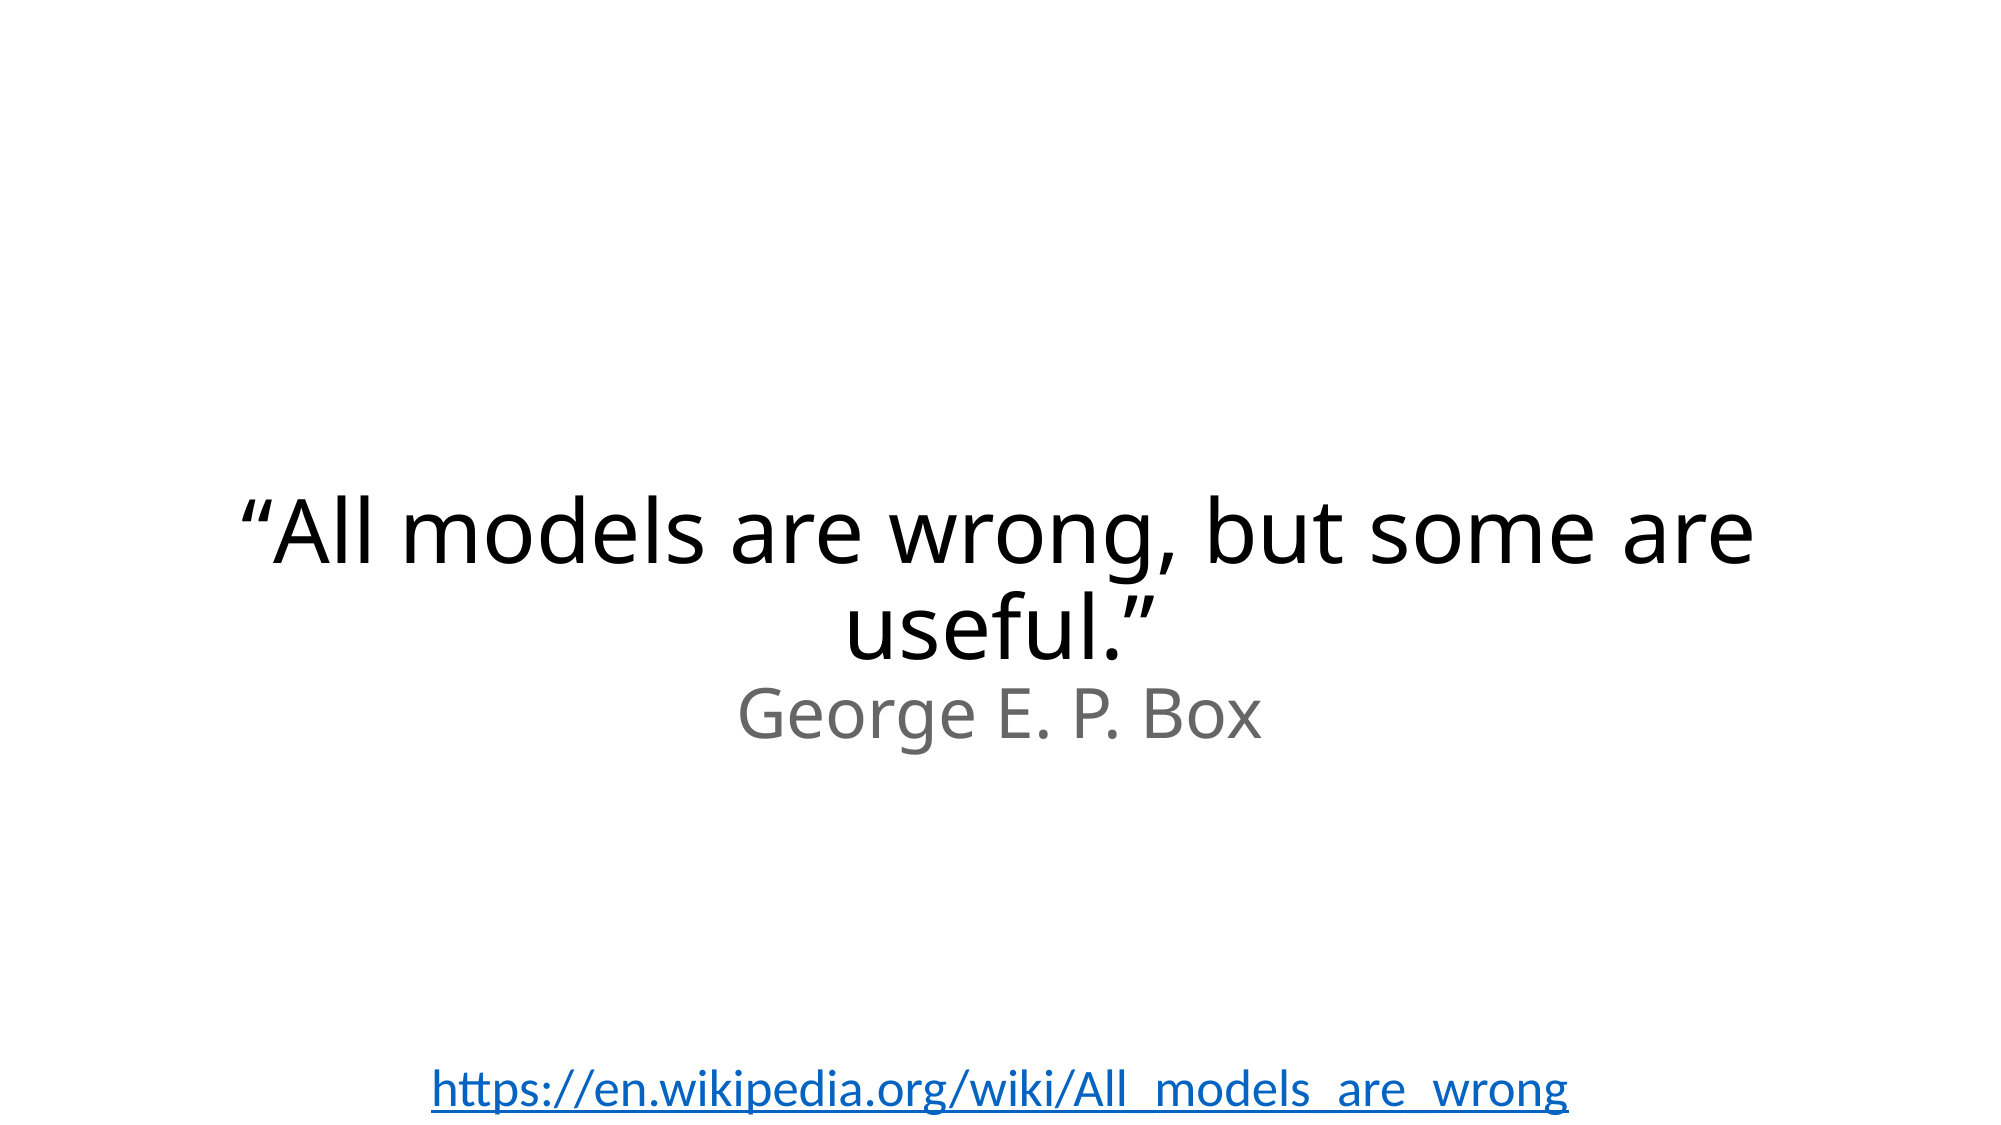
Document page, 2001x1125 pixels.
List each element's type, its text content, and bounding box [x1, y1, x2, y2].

text_box https://en.wikipedia.org/wiki/All_models_are_wrong [0, 1033, 2000, 1125]
title “All models are wrong, but some are useful.” George E. P. Box [68, 466, 1932, 592]
